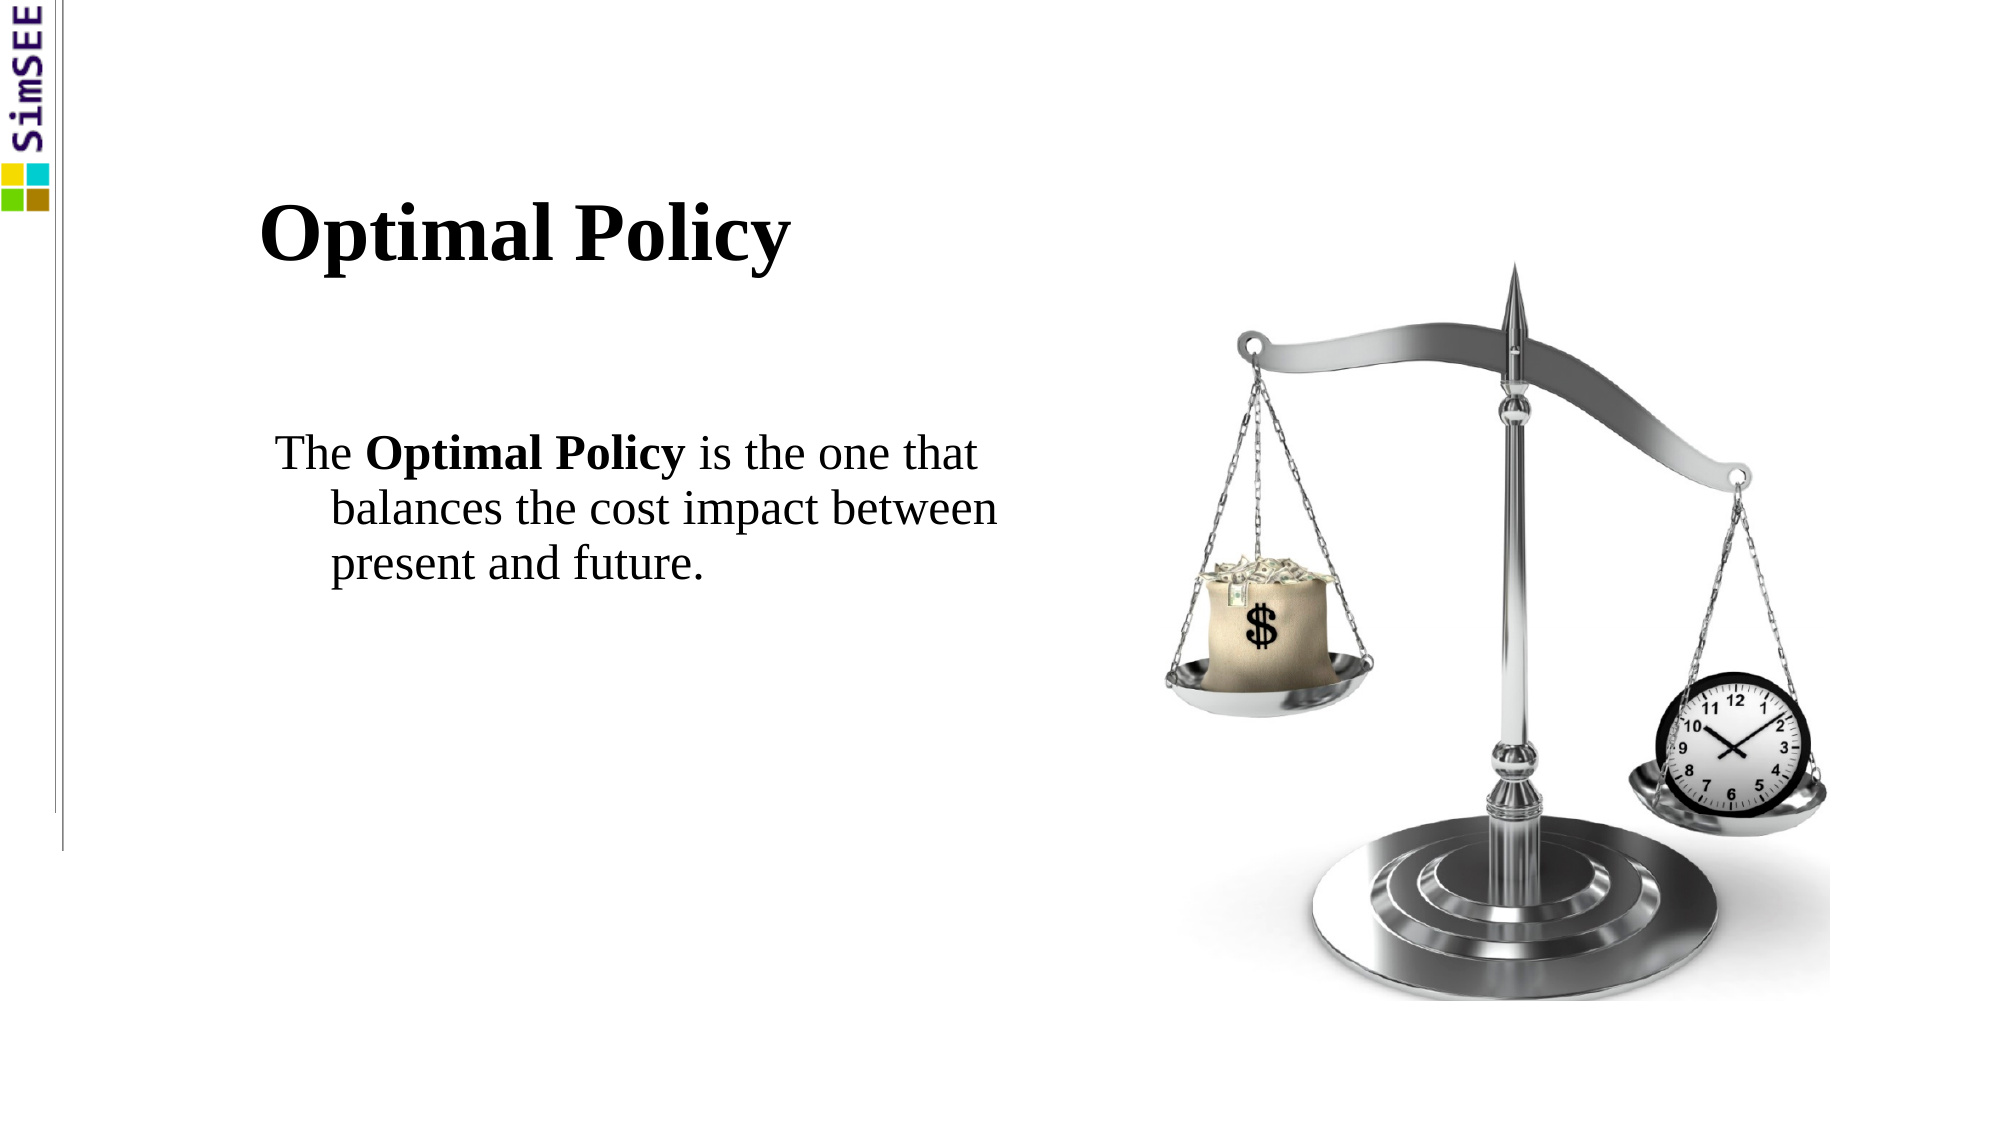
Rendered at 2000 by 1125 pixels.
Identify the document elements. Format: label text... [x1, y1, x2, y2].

picture [0, 5, 52, 154]
title Optimal Policy [153, 165, 898, 290]
picture [0, 162, 51, 213]
picture [1157, 259, 1830, 1001]
text_box The Optimal Policy is the one that balances the cost impact between present and future. [259, 307, 1152, 927]
